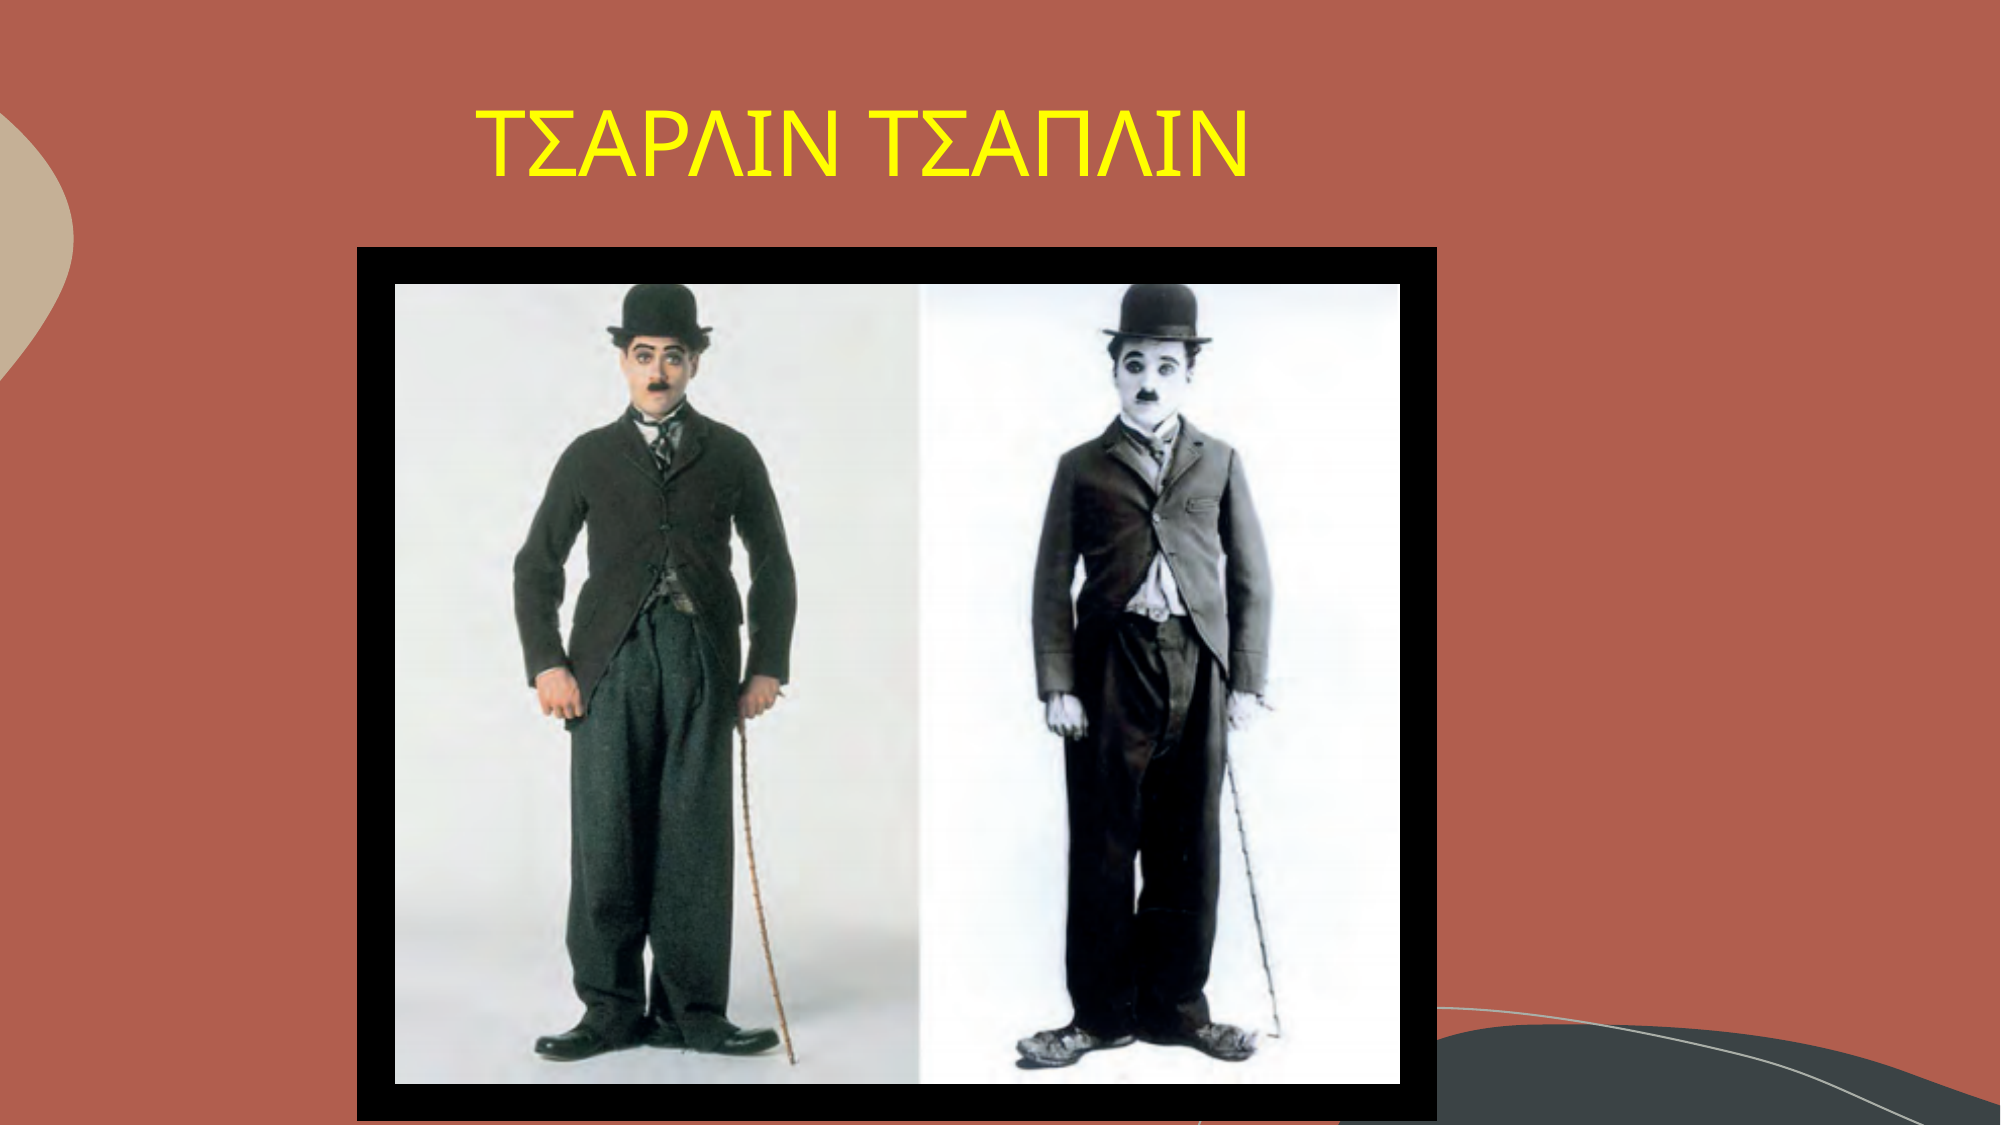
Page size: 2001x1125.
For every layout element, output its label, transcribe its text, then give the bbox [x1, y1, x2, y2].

title ΤΣΑΡΛΙΝ ΤΣΑΠΛΙΝ [460, 75, 1334, 217]
picture [394, 283, 1400, 1084]
